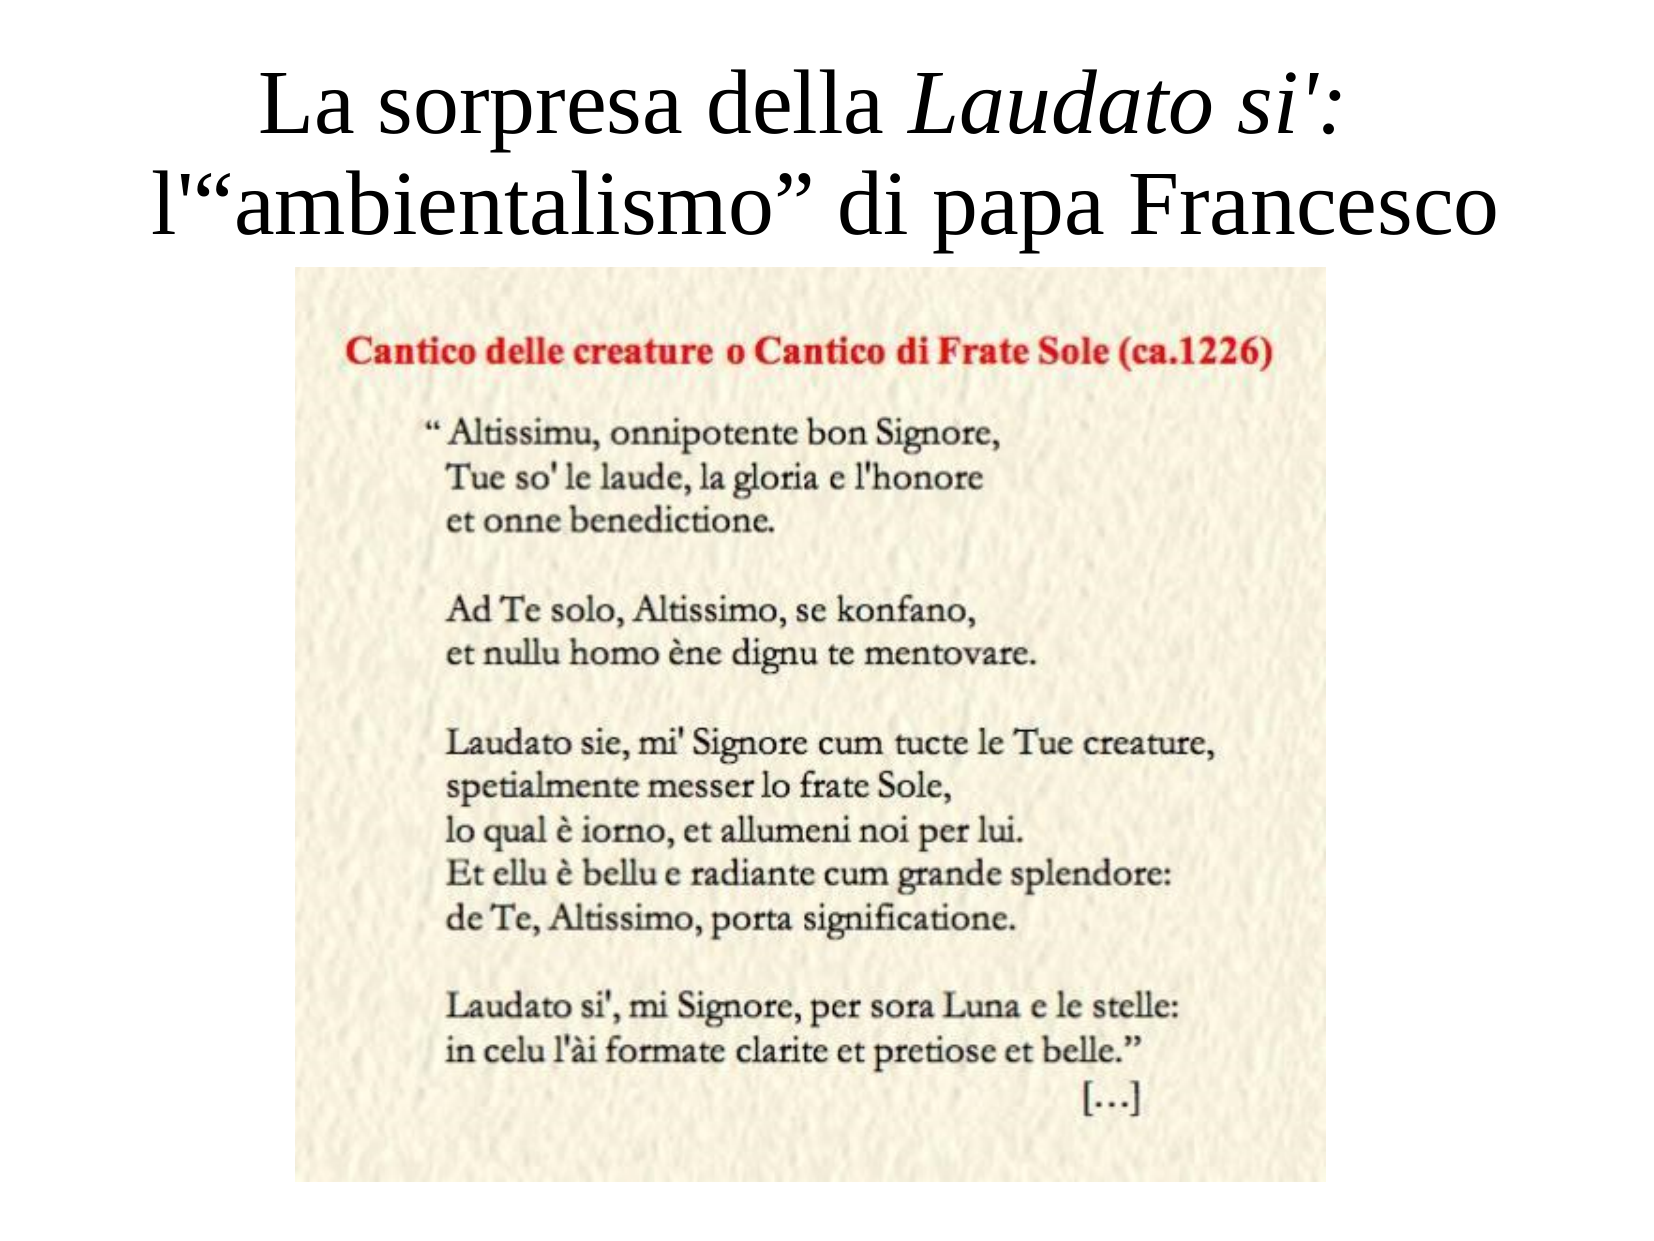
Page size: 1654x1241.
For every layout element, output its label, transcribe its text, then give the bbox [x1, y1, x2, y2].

picture [295, 267, 1326, 1182]
title La sorpresa della Laudato si': l'“ambientalismo” di papa Francesco [82, 49, 1571, 257]
